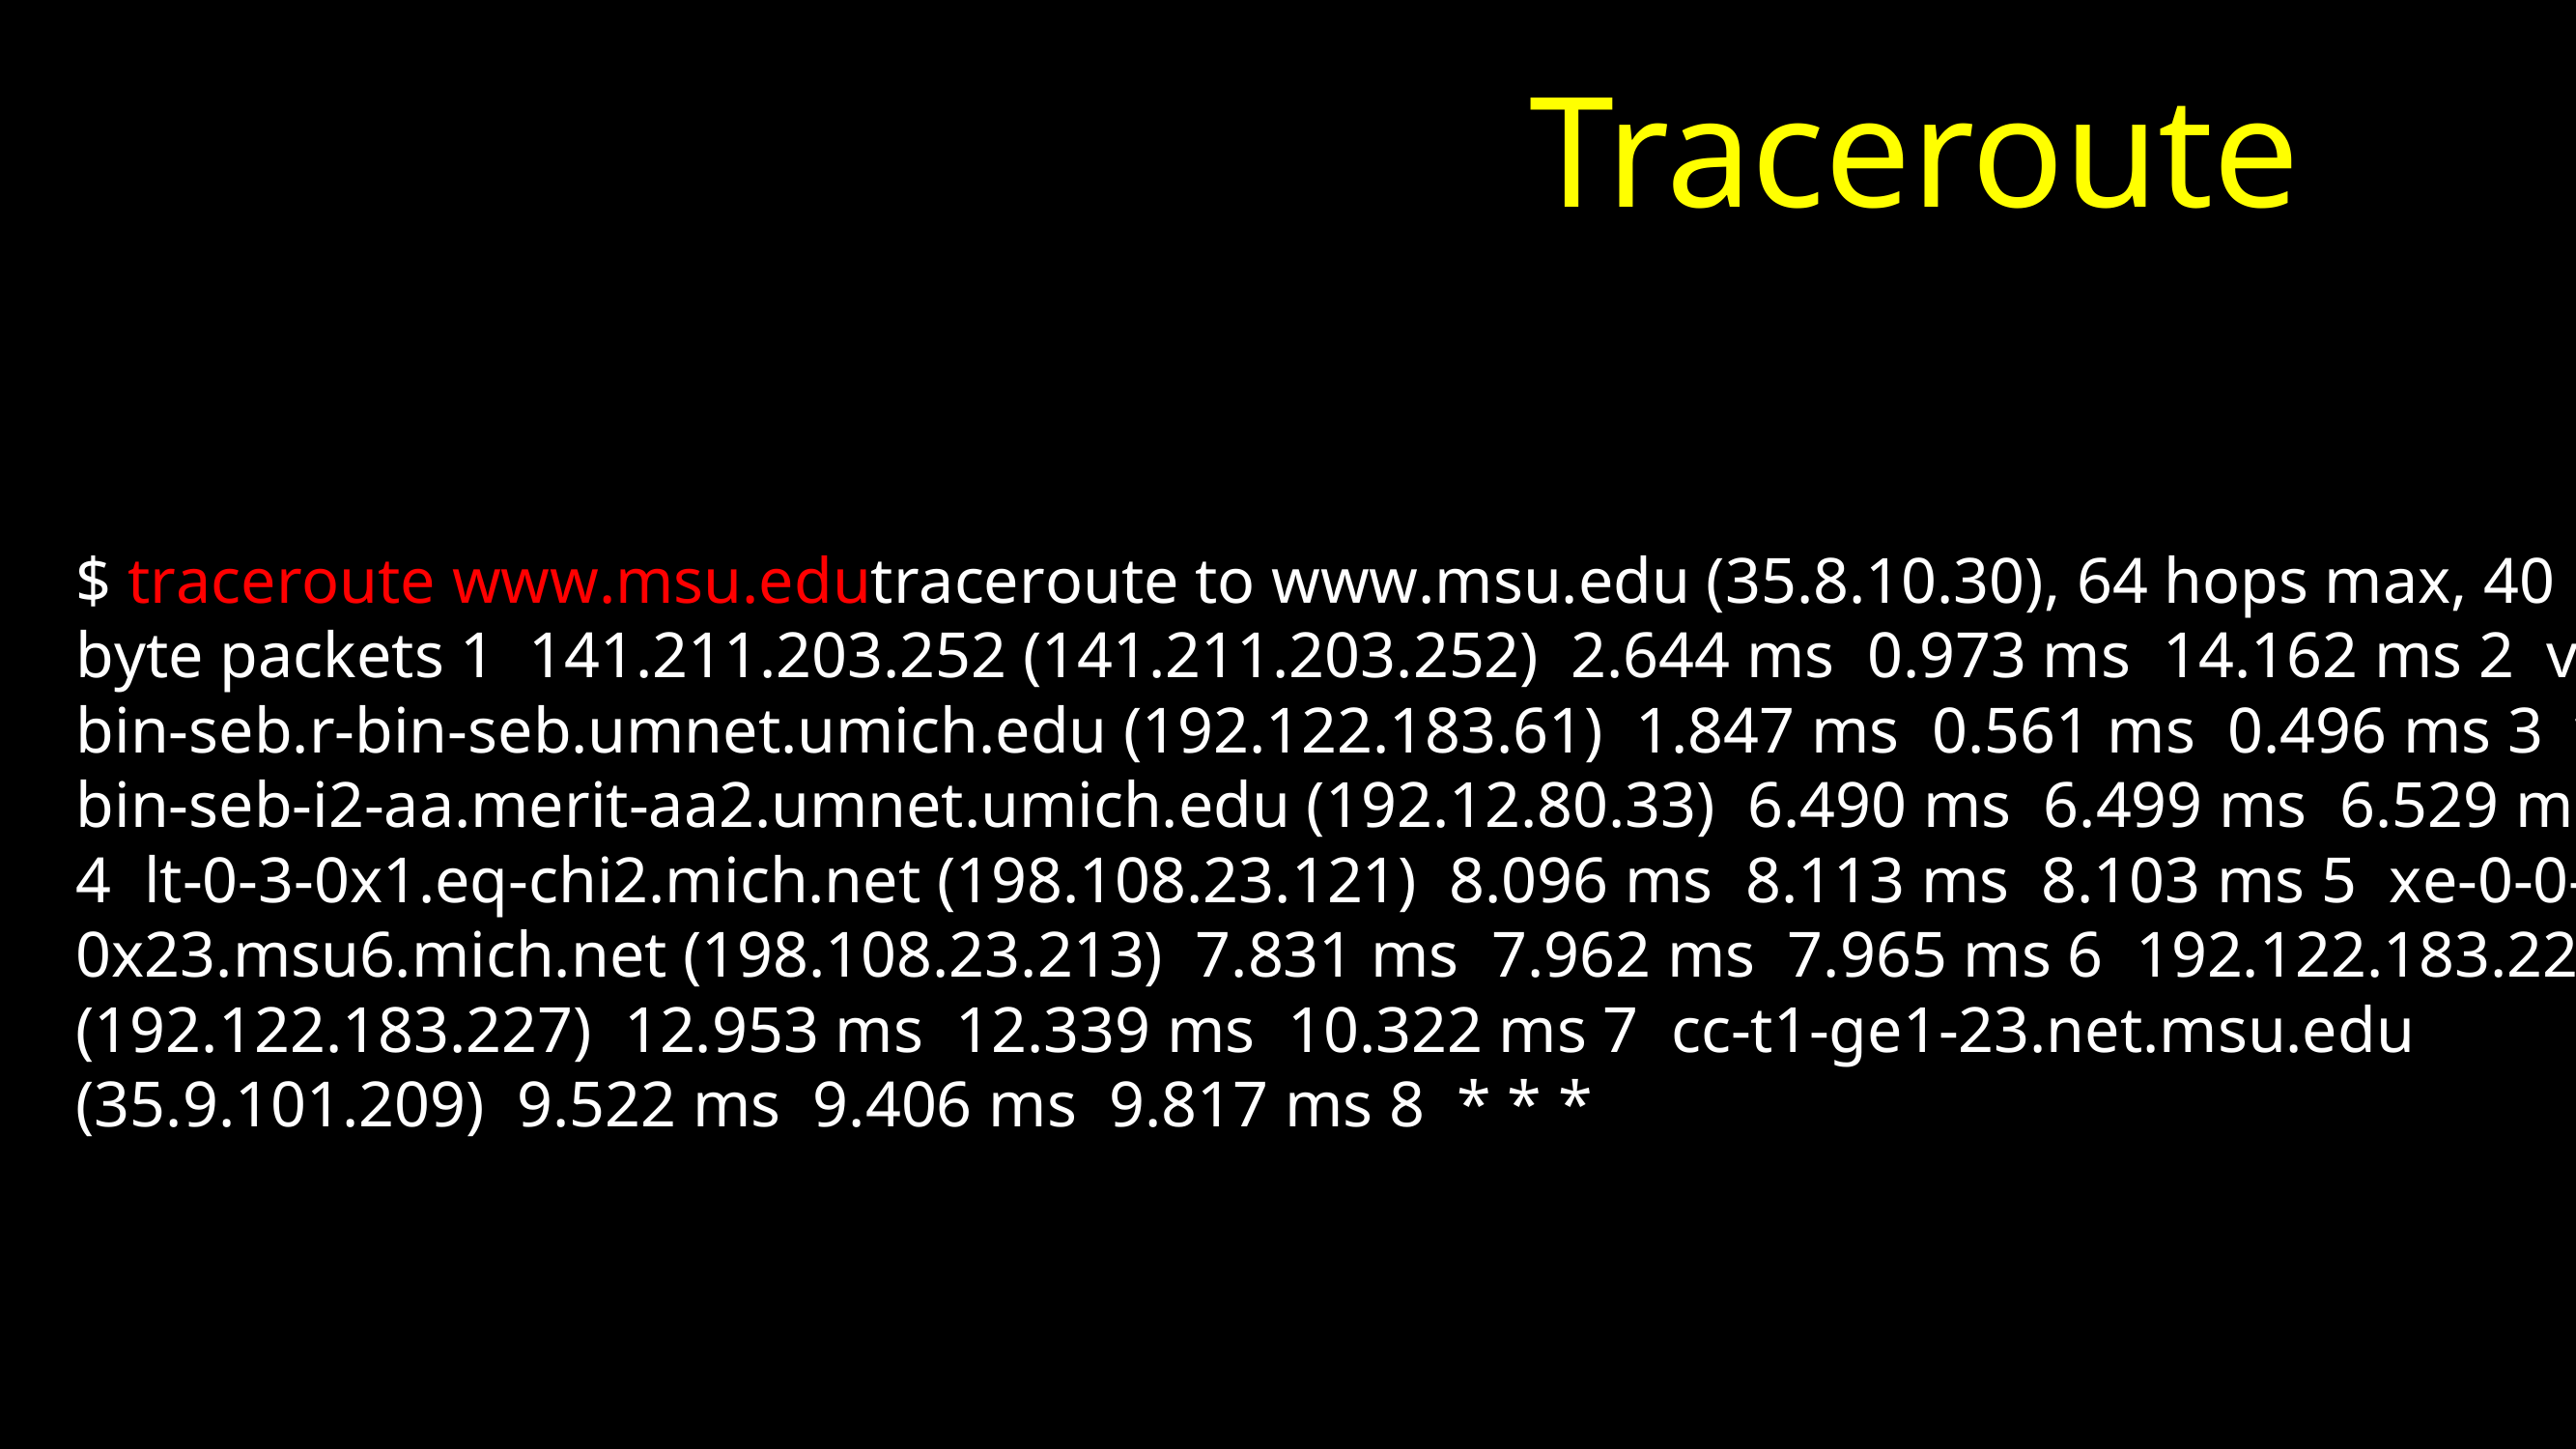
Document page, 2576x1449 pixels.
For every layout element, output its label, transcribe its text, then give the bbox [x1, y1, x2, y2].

title Traceroute [1438, 38, 2392, 254]
text_box $ traceroute www.msu.edutraceroute to www.msu.edu (35.8.10.30), 64 hops max, 40 byte packets 1 141.211.203.252 (141.211.203.252) 2.644 ms 0.973 ms 14.162 ms 2 v-bin-seb.r-bin-seb.umnet.umich.edu (192.122.183.61) 1.847 ms 0.561 ms 0.496 ms 3 v-bin-seb-i2-aa.merit-aa2.umnet.umich.edu (192.12.80.33) 6.490 ms 6.499 ms 6.529 ms 4 lt-0-3-0x1.eq-chi2.mich.net (198.108.23.121) 8.096 ms 8.113 ms 8.103 ms 5 xe-0-0-0x23.msu6.mich.net (198.108.23.213) 7.831 ms 7.962 ms 7.965 ms 6 192.122.183.227 (192.122.183.227) 12.953 ms 12.339 ms 10.322 ms 7 cc-t1-ge1-23.net.msu.edu (35.9.101.209) 9.522 ms 9.406 ms 9.817 ms 8 * * * [75, 409, 2576, 1271]
